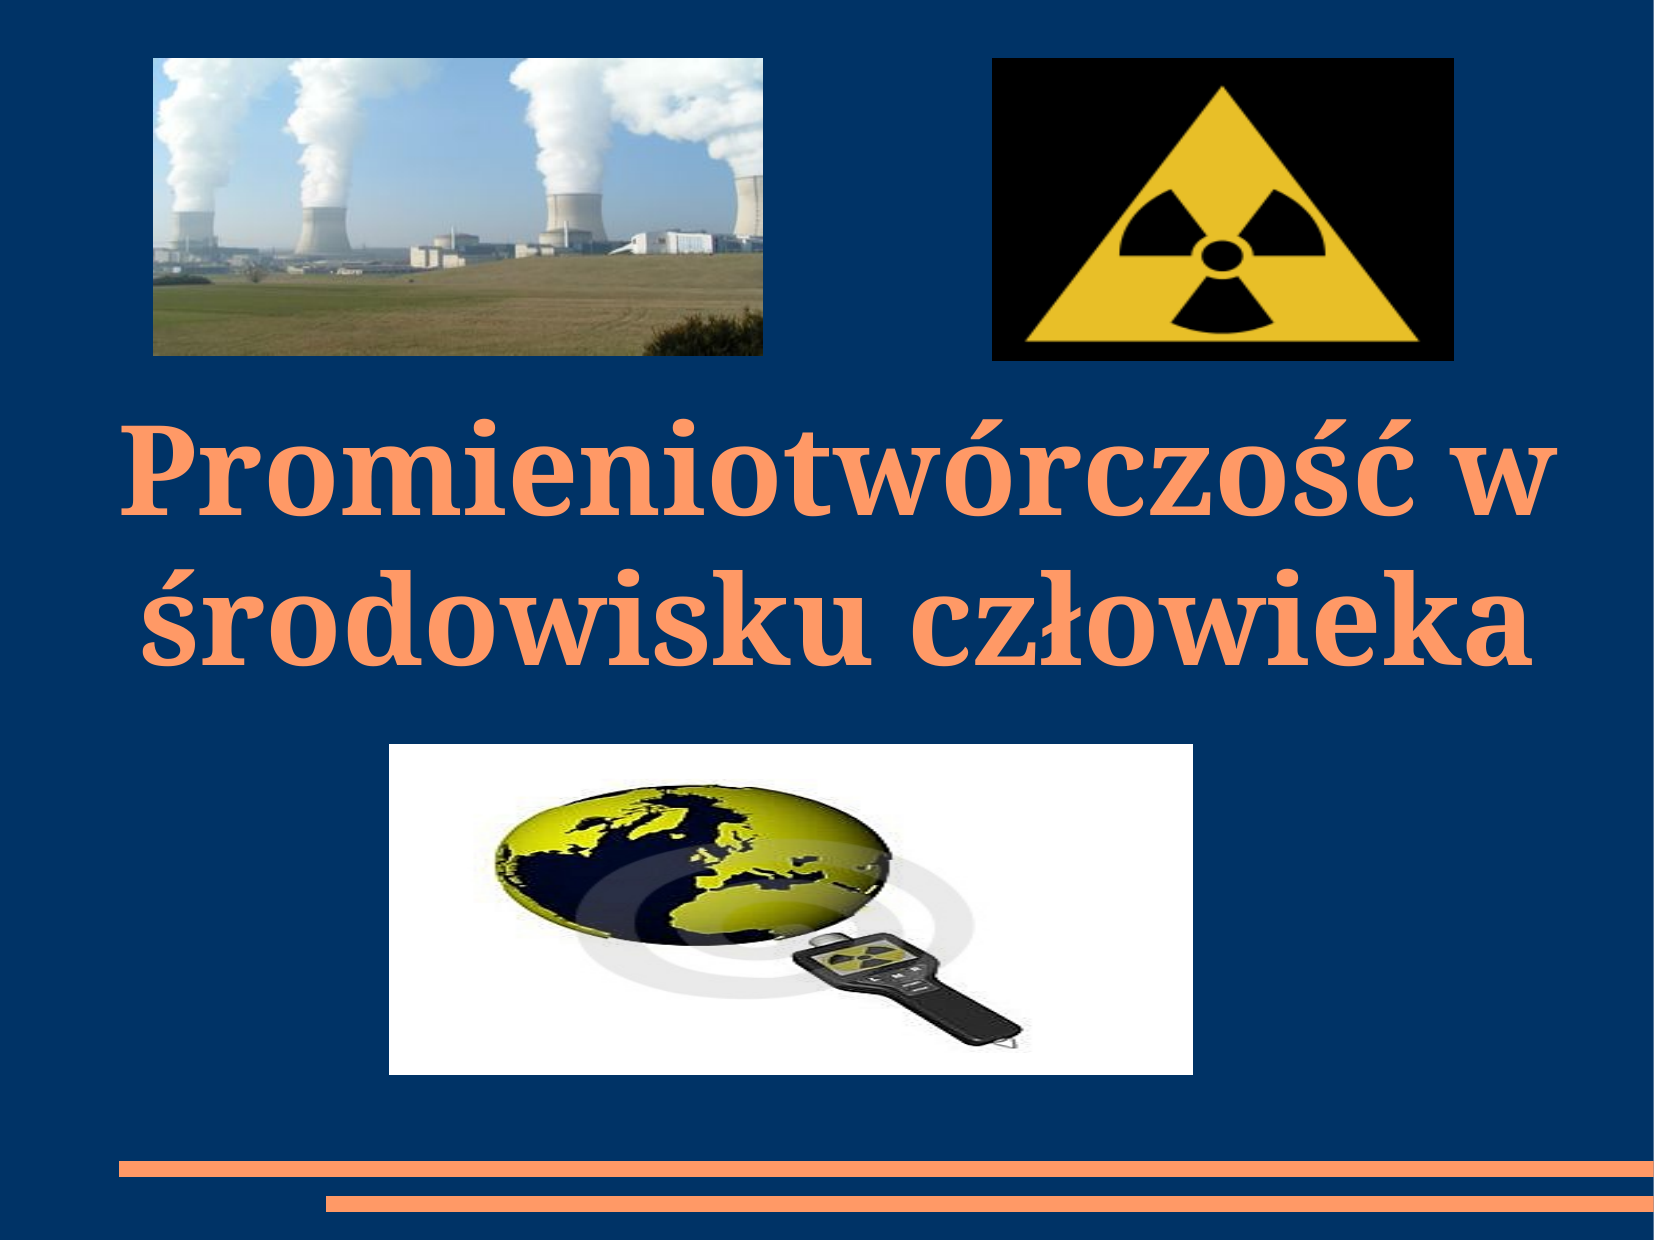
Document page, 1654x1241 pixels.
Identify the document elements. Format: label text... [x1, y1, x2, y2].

title Promieniotwórczość w środowisku człowieka [70, 253, 1607, 827]
picture [389, 744, 1193, 1075]
picture [153, 59, 763, 356]
picture [992, 59, 1454, 361]
